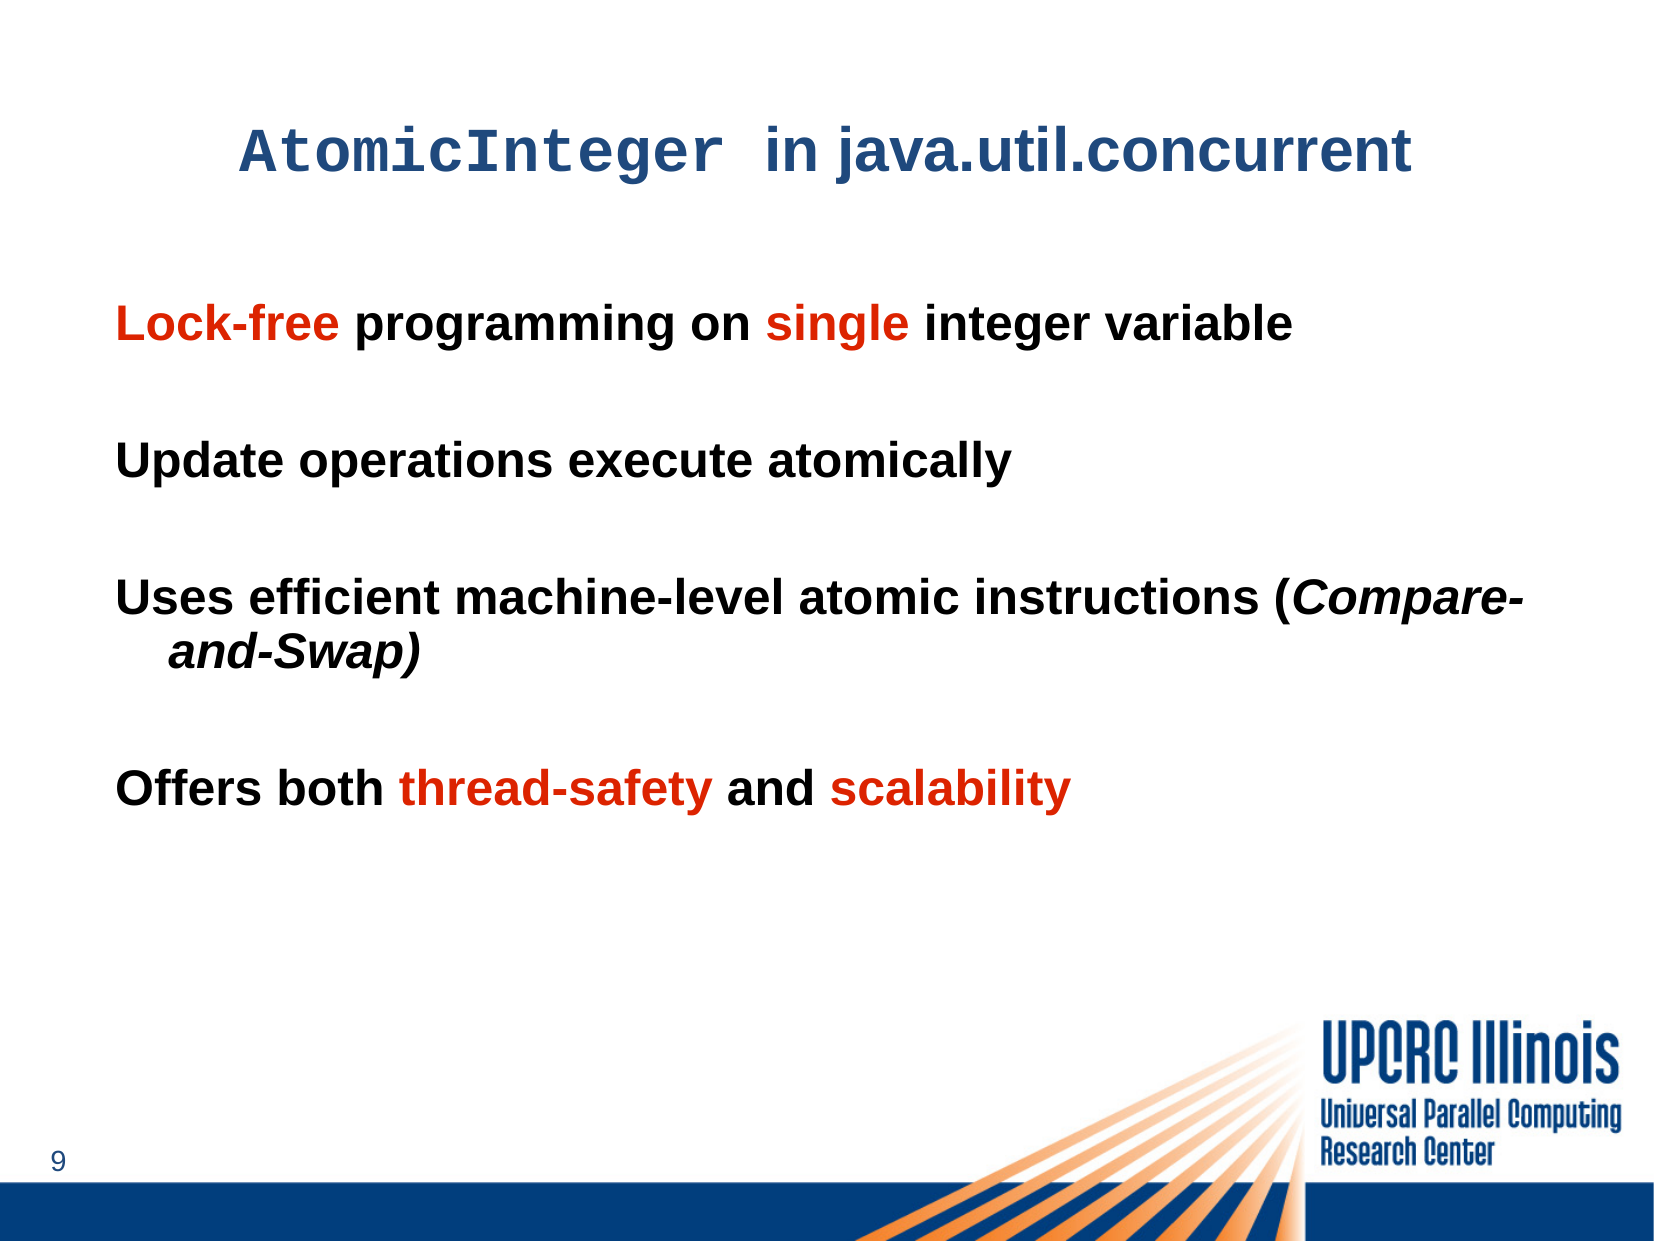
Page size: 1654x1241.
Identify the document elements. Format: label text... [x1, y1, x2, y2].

picture [0, 1005, 1654, 1241]
title AtomicInteger in java.util.concurrent [82, 49, 1571, 257]
list Lock-free programming on single integer variable Update operations execute atomically Uses efficient machine-level atomic instructions (Compare-and-Swap) Offers both thread-safety and scalability [82, 289, 1571, 1108]
